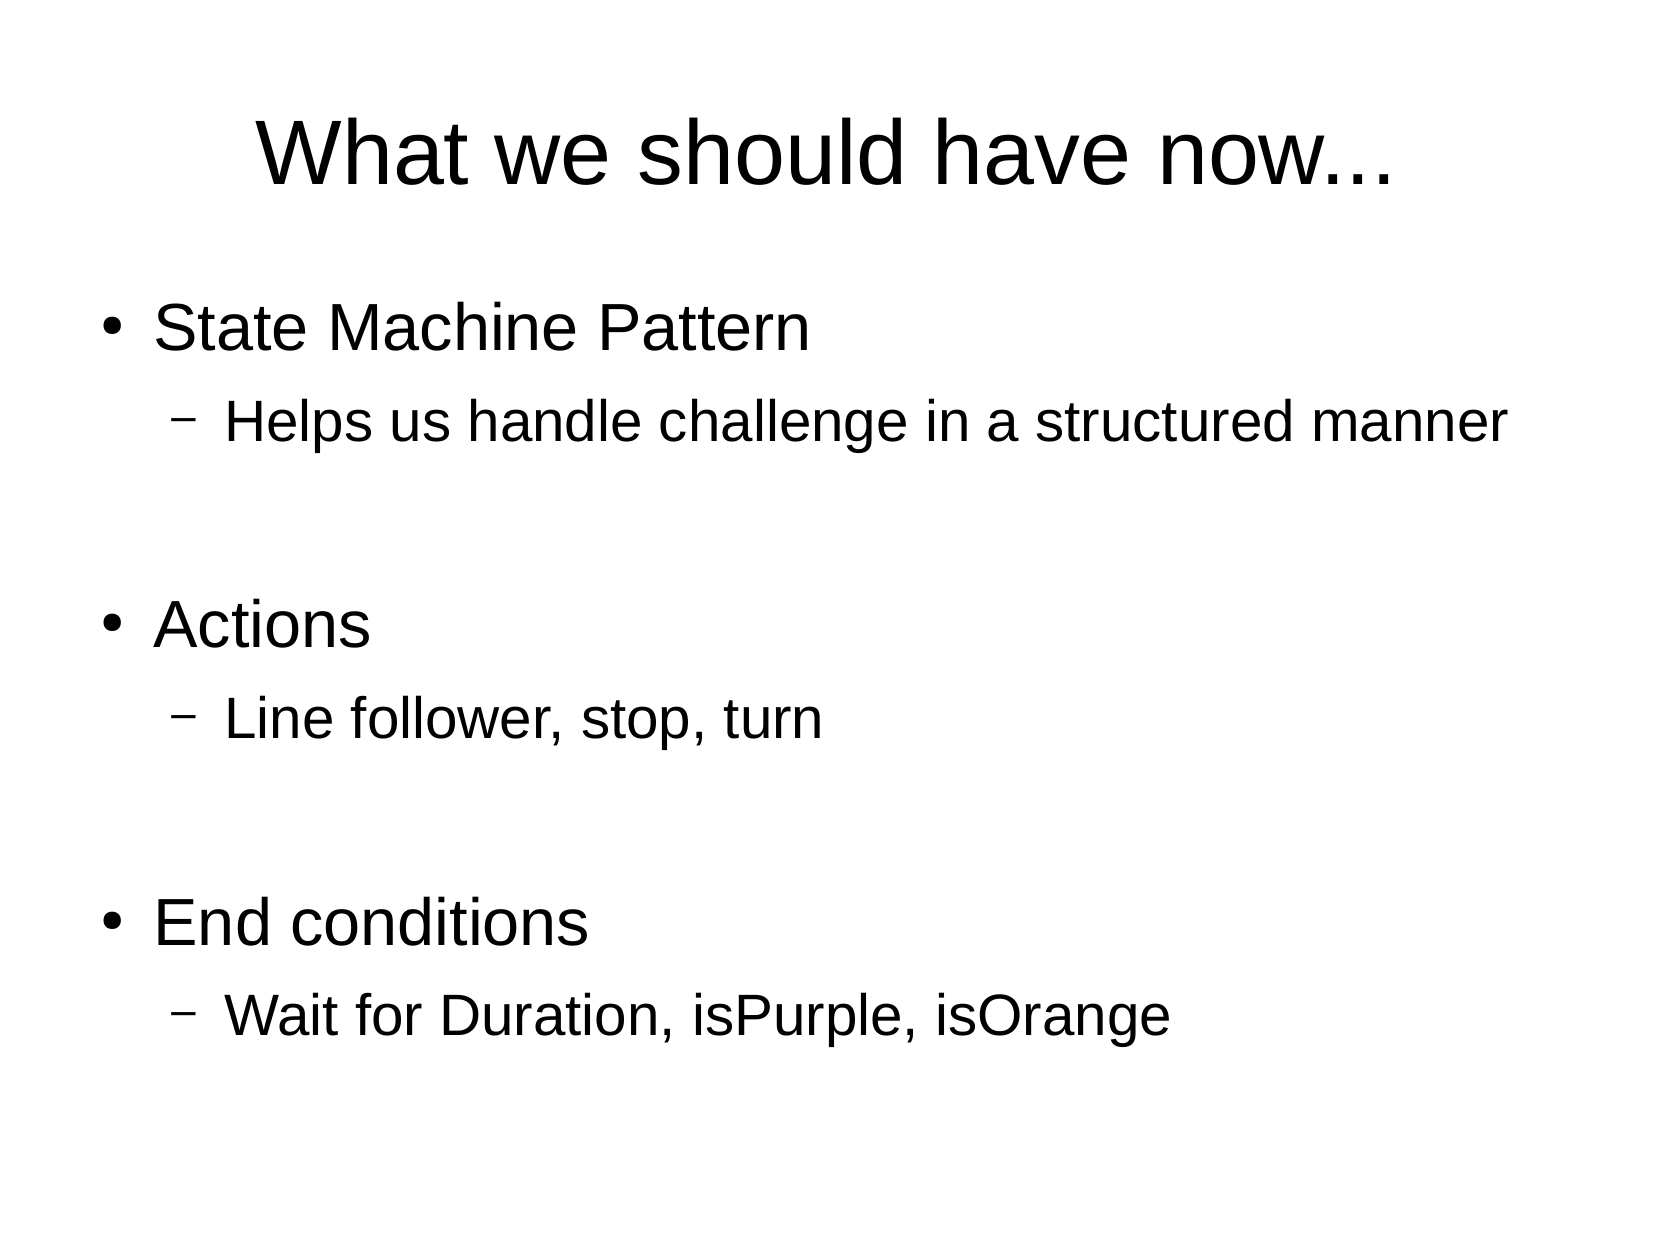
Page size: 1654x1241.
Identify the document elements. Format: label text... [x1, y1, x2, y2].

title What we should have now... [82, 49, 1571, 257]
list State Machine Pattern Helps us handle challenge in a structured manner Actions Line follower, stop, turn End conditions Wait for Duration, isPurple, isOrange [82, 290, 1571, 1111]
